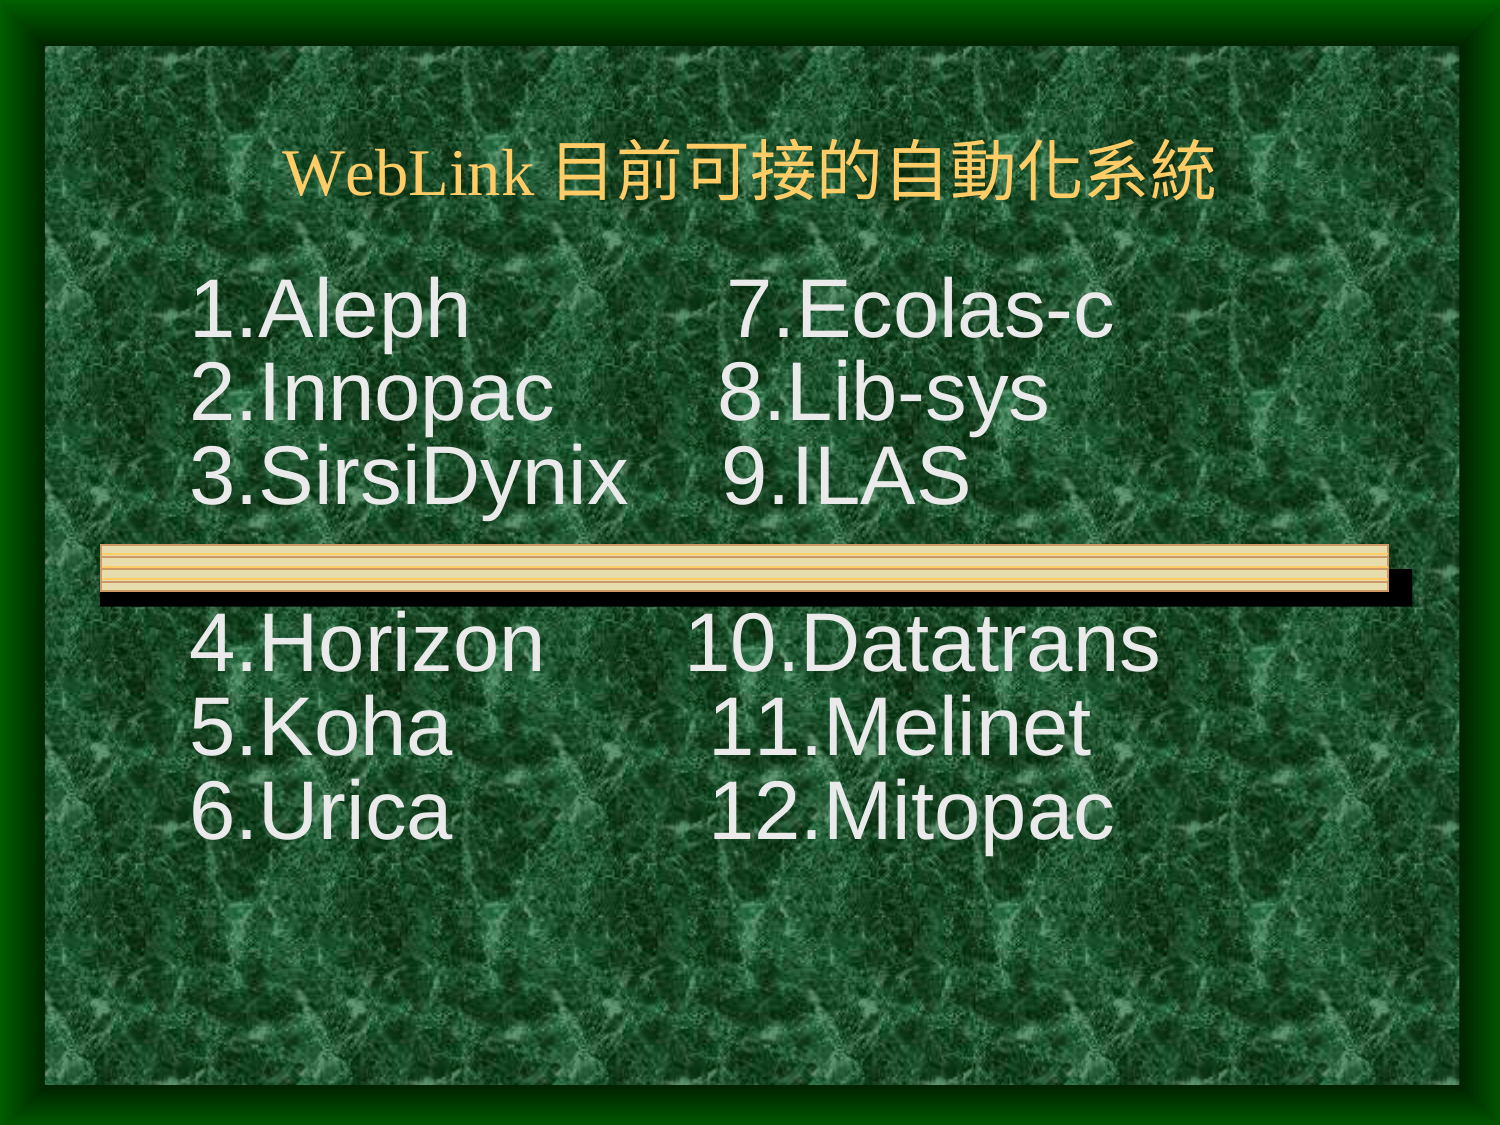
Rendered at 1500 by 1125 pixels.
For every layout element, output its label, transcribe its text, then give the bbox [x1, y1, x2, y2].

picture [44, 46, 1460, 1085]
title WebLink目前可接的自動化系統 [112, 104, 1388, 230]
text_box 1.Aleph 7.Ecolas-c 2.Innopac 8.Lib-sys 3.SirsiDynix 9.ILAS 4.Horizon 10.Datatrans 5.Koha 11.Melinet 6.Urica 12.Mitopac [174, 262, 1310, 938]
